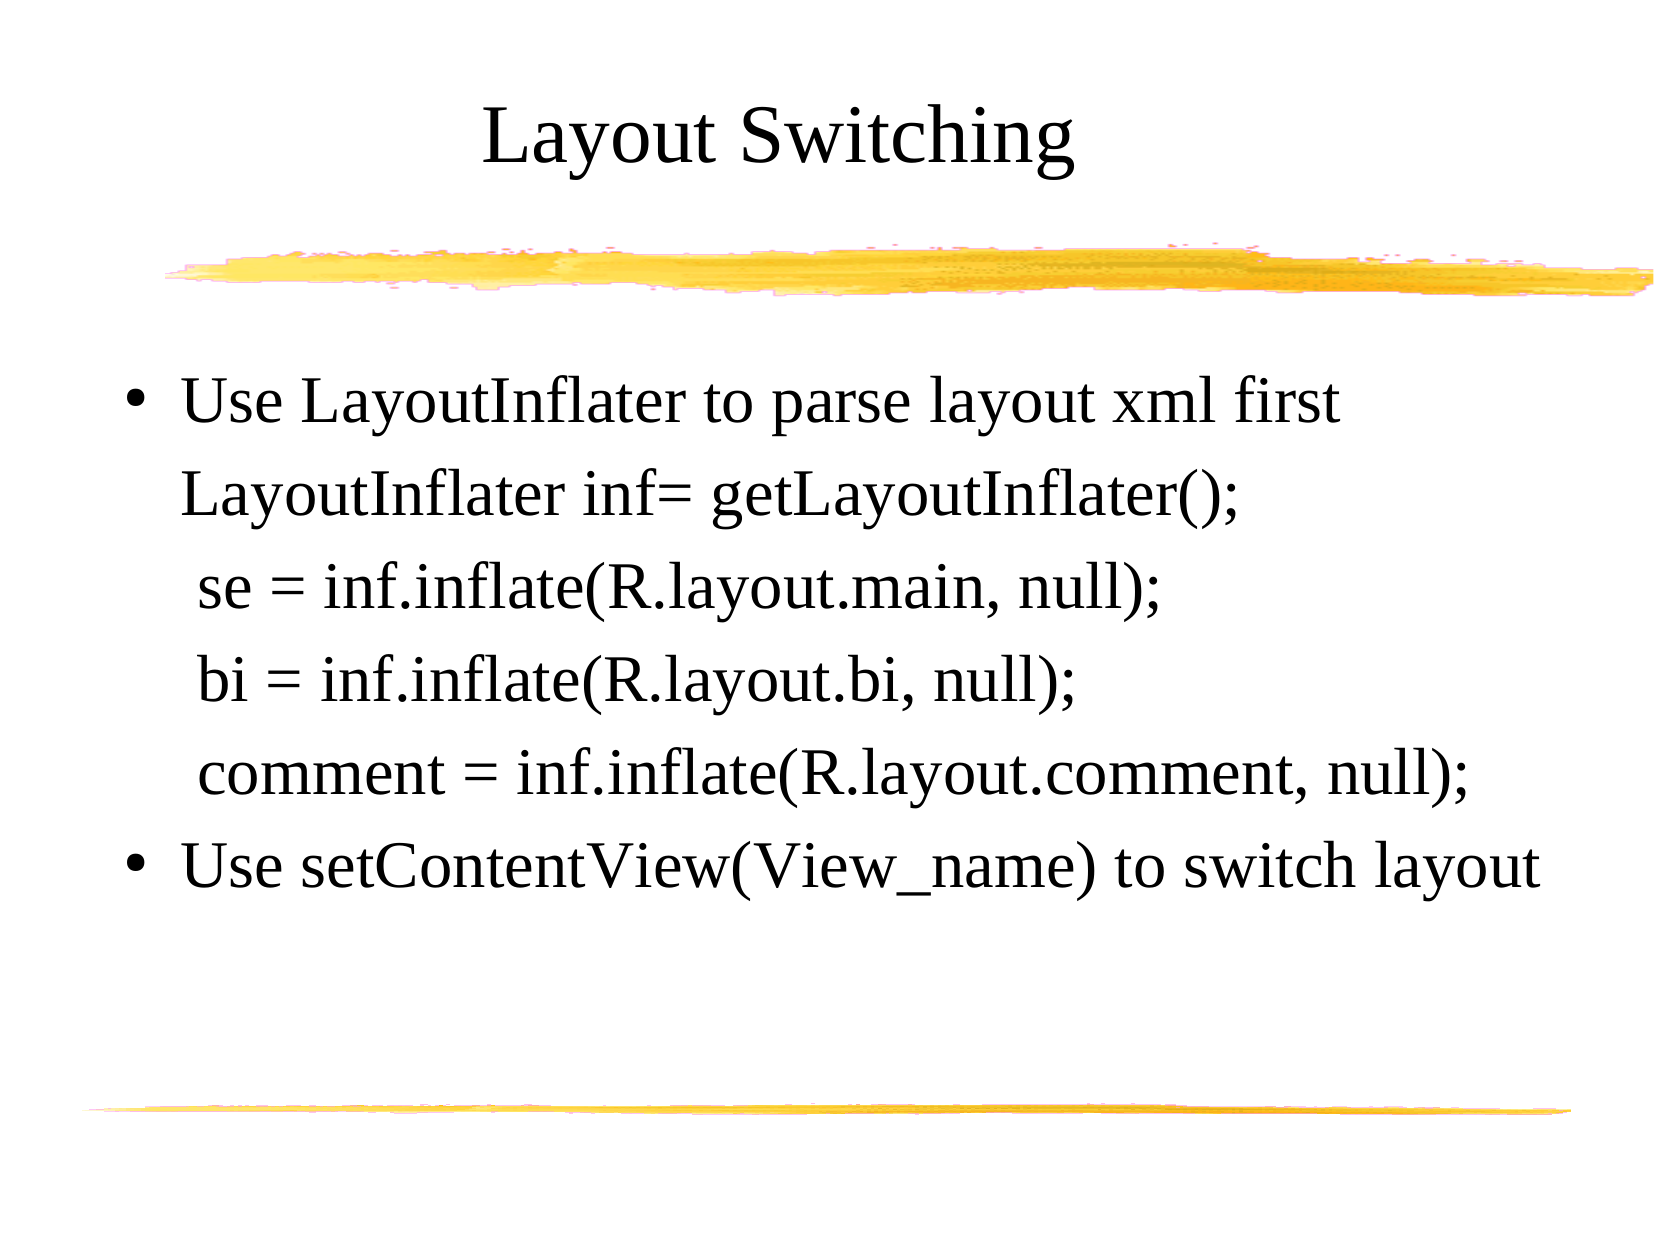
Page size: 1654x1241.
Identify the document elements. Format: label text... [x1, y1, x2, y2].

picture [82, 1102, 1571, 1117]
title Layout Switching [76, 28, 1482, 235]
picture [165, 237, 1654, 308]
list Use LayoutInflater to parse layout xml first LayoutInflater inf= getLayoutInflater(); se = inf.inflate(R.layout.main, null); bi = inf.inflate(R.layout.bi, null); comment = inf.inflate(R.layout.comment, null); Use setContentView(View_name) to switch layout [124, 358, 1559, 1103]
